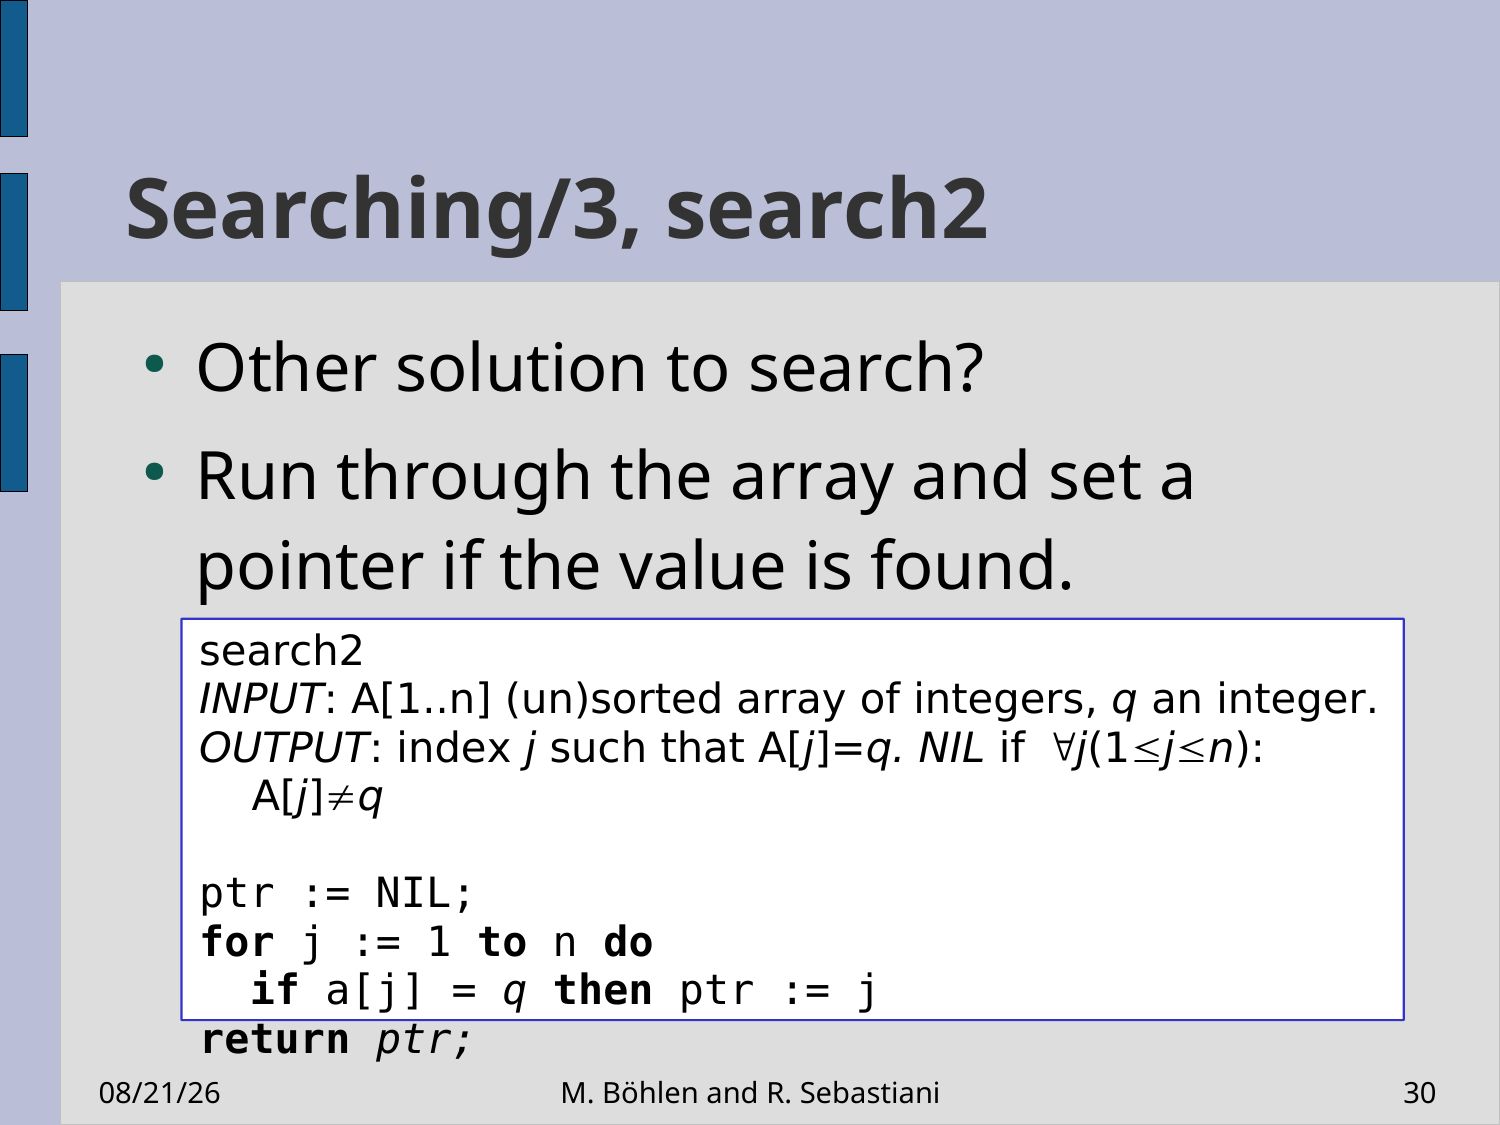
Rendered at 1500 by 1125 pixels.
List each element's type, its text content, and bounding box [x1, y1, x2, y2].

text_box search2 INPUT: A[1..n] (un)sorted array of integers, q an integer. OUTPUT: index j such that A[j]=q. NIL if j(1jn): A[j]q ptr := NIL; for j := 1 to n do if a[j] = q then ptr := j return ptr; [181, 618, 1404, 1029]
list Other solution to search? Run through the array and set a pointer if the value is found. [414, 1029, 1392, 1037]
list Other solution to search? Run through the array and set a pointer if the value is found. [110, 312, 1392, 1037]
title Searching/3, search2 [110, 67, 1392, 271]
